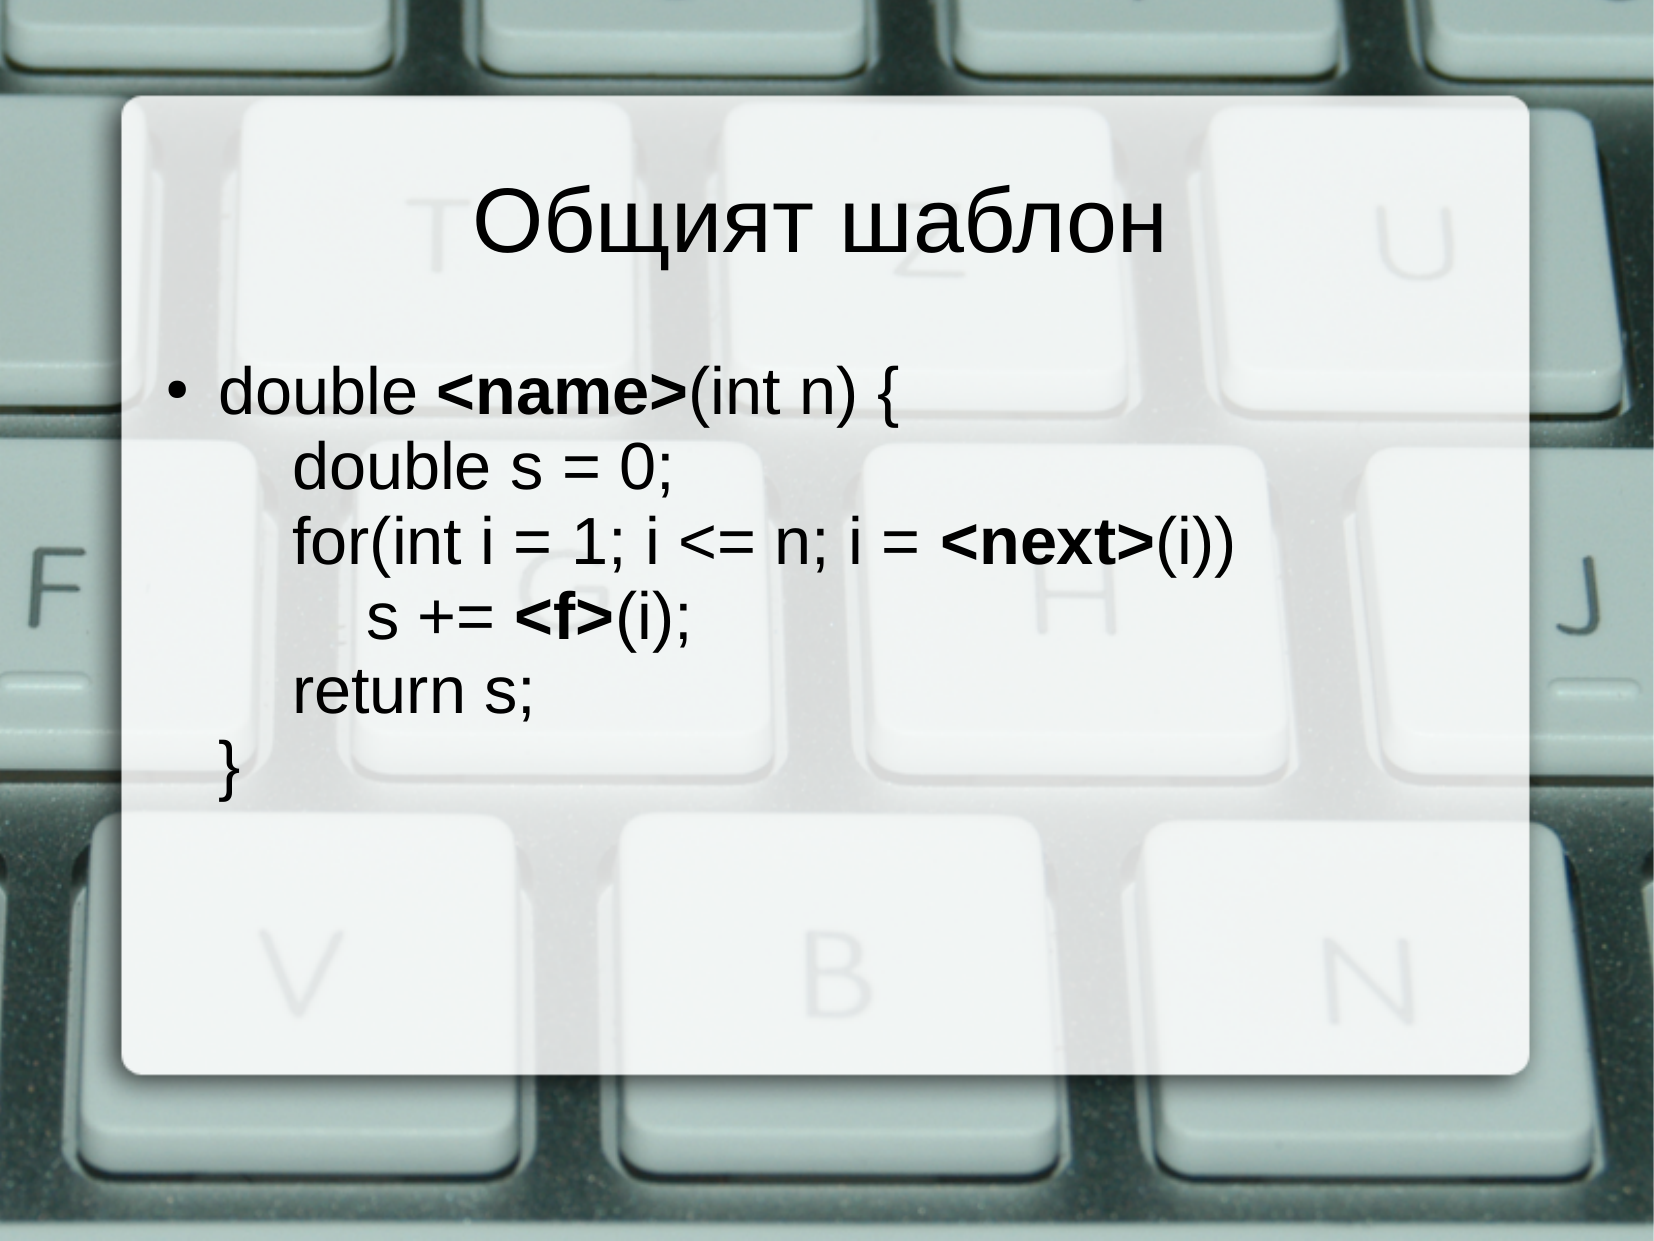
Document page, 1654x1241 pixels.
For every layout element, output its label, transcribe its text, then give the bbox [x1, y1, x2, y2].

picture [0, 0, 1654, 1241]
list double <name>(int n) { double s = 0; for(int i = 1; i <= n; i = <next>(i)) s += <f>(i); return s; } [147, 354, 1506, 1074]
title Общият шаблон [135, 117, 1506, 325]
